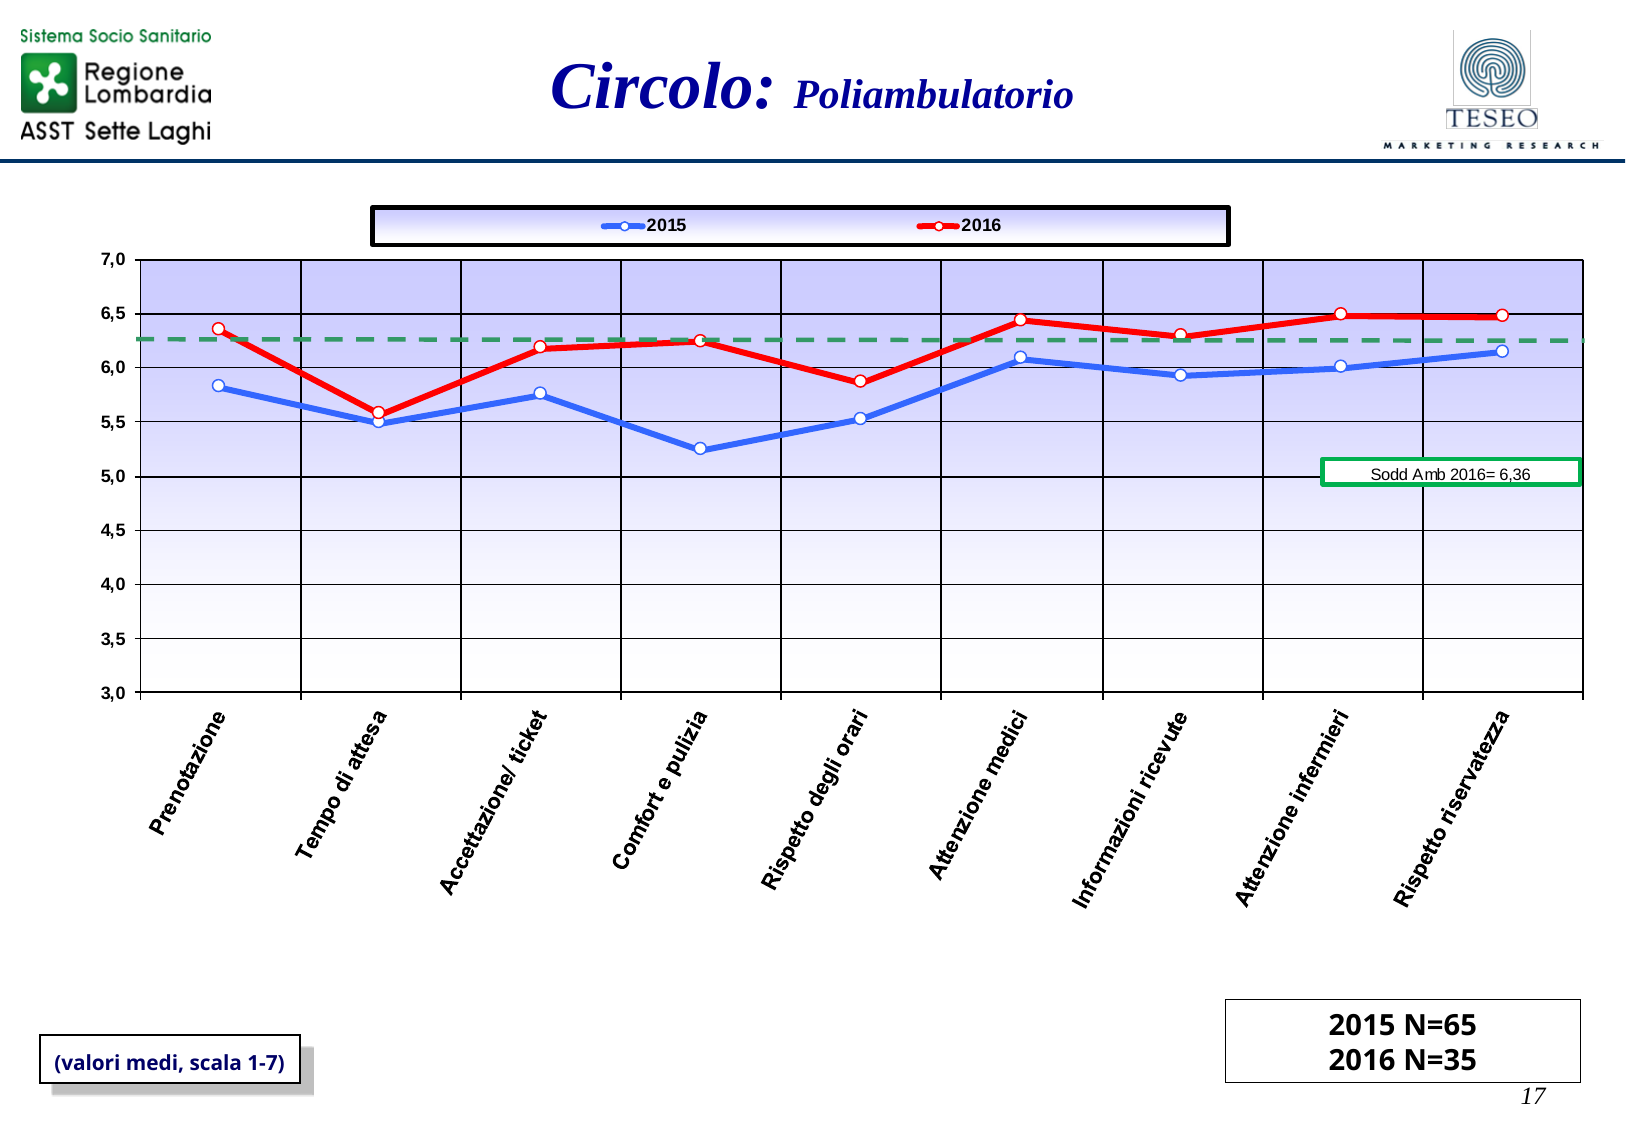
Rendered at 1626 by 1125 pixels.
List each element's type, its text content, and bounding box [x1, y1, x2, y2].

picture [1381, 30, 1604, 149]
text_box Circolo: Poliambulatorio [268, 18, 1356, 144]
text_box 2015 N=65 2016 N=35 [1225, 999, 1581, 1083]
picture [21, 26, 211, 148]
text_box (valori medi, scala 1-7) [39, 1034, 300, 1083]
picture [29, 196, 1596, 1085]
